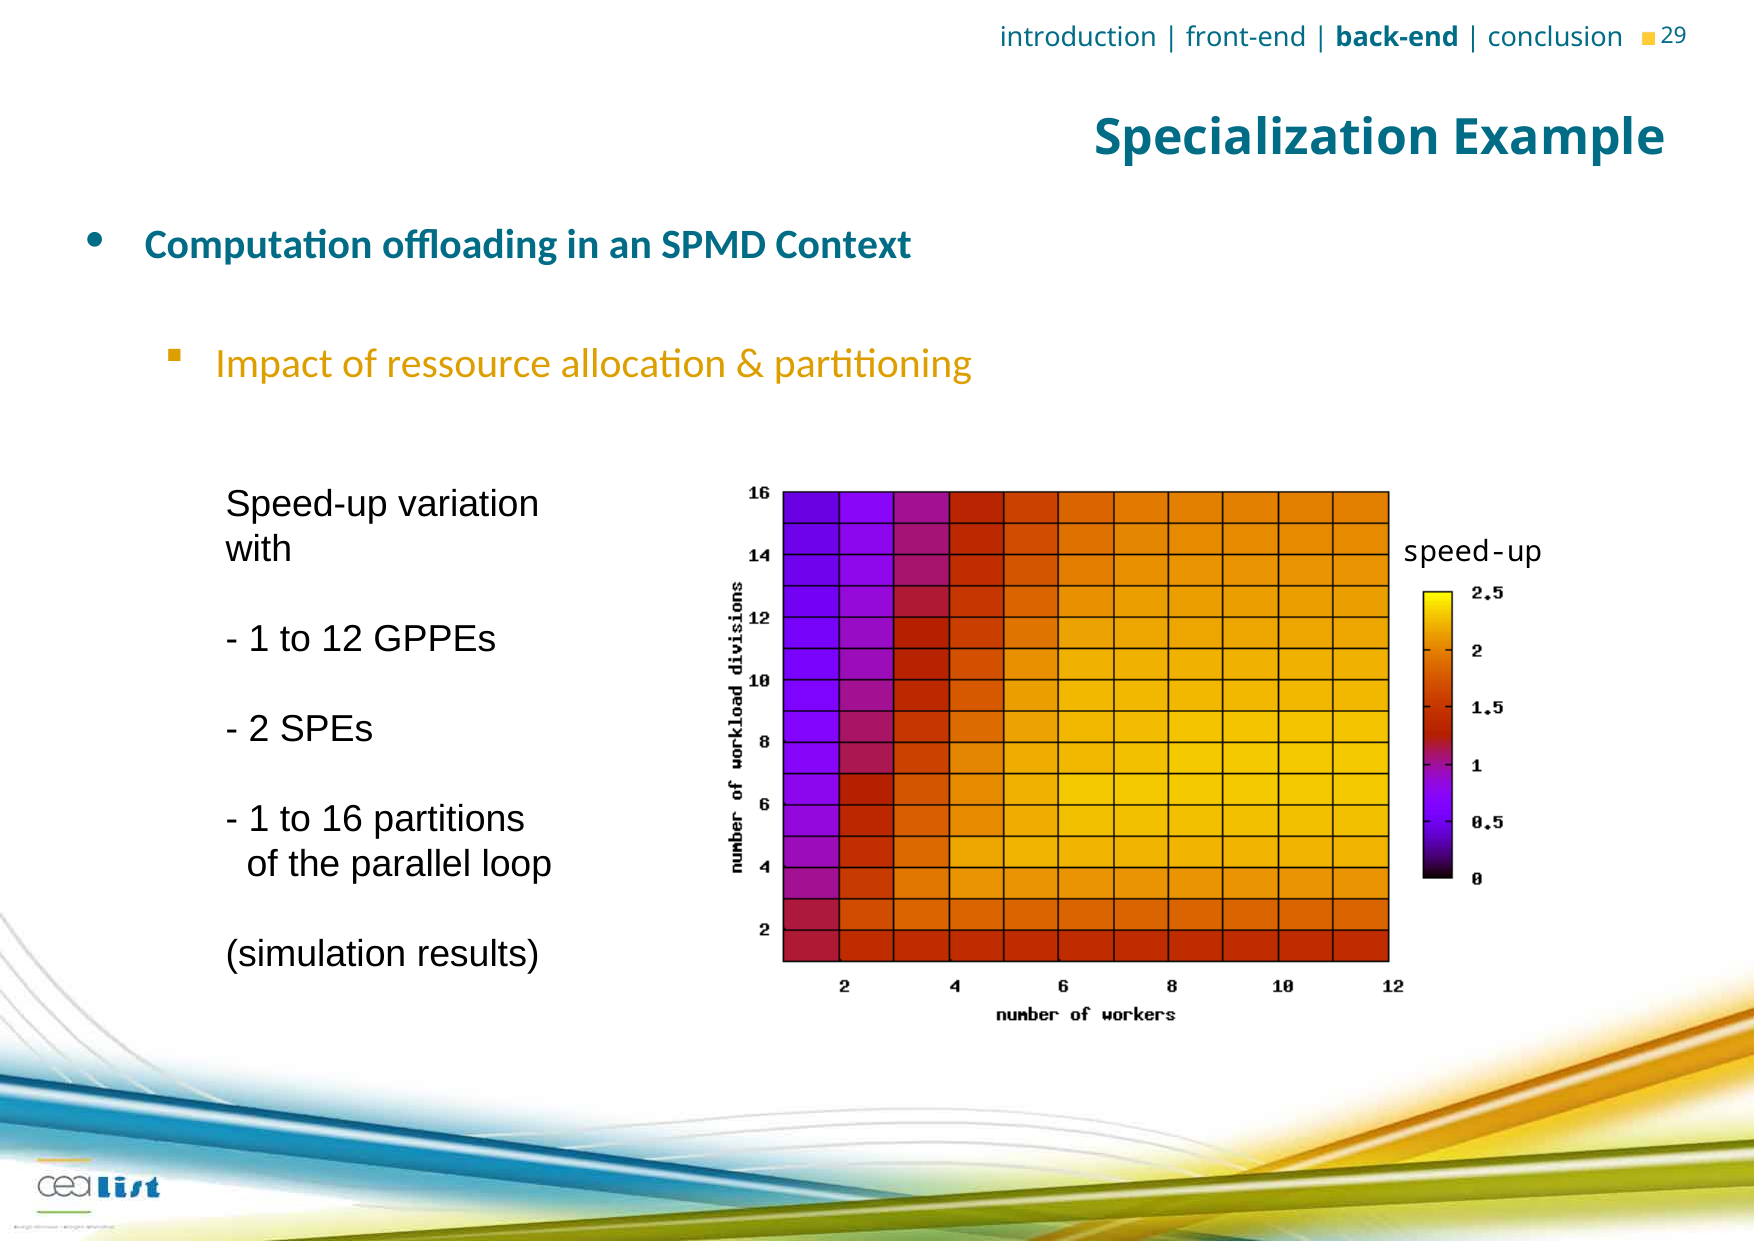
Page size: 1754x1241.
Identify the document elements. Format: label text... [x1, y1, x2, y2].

text_box Speed-up variation with - 1 to 12 GPPEs - 2 SPEs - 1 to 16 partitions of the parallel loop (simulation results) [210, 471, 567, 982]
list Computation offloading in an SPMD Context Impact of ressource allocation & partitioning [68, 208, 1679, 1021]
title introduction | front-end | back-end | conclusion [404, 11, 1640, 61]
text_box <number> [1640, 12, 1704, 61]
picture [0, 0, 1754, 1241]
title Specialization Example [72, 86, 1683, 183]
